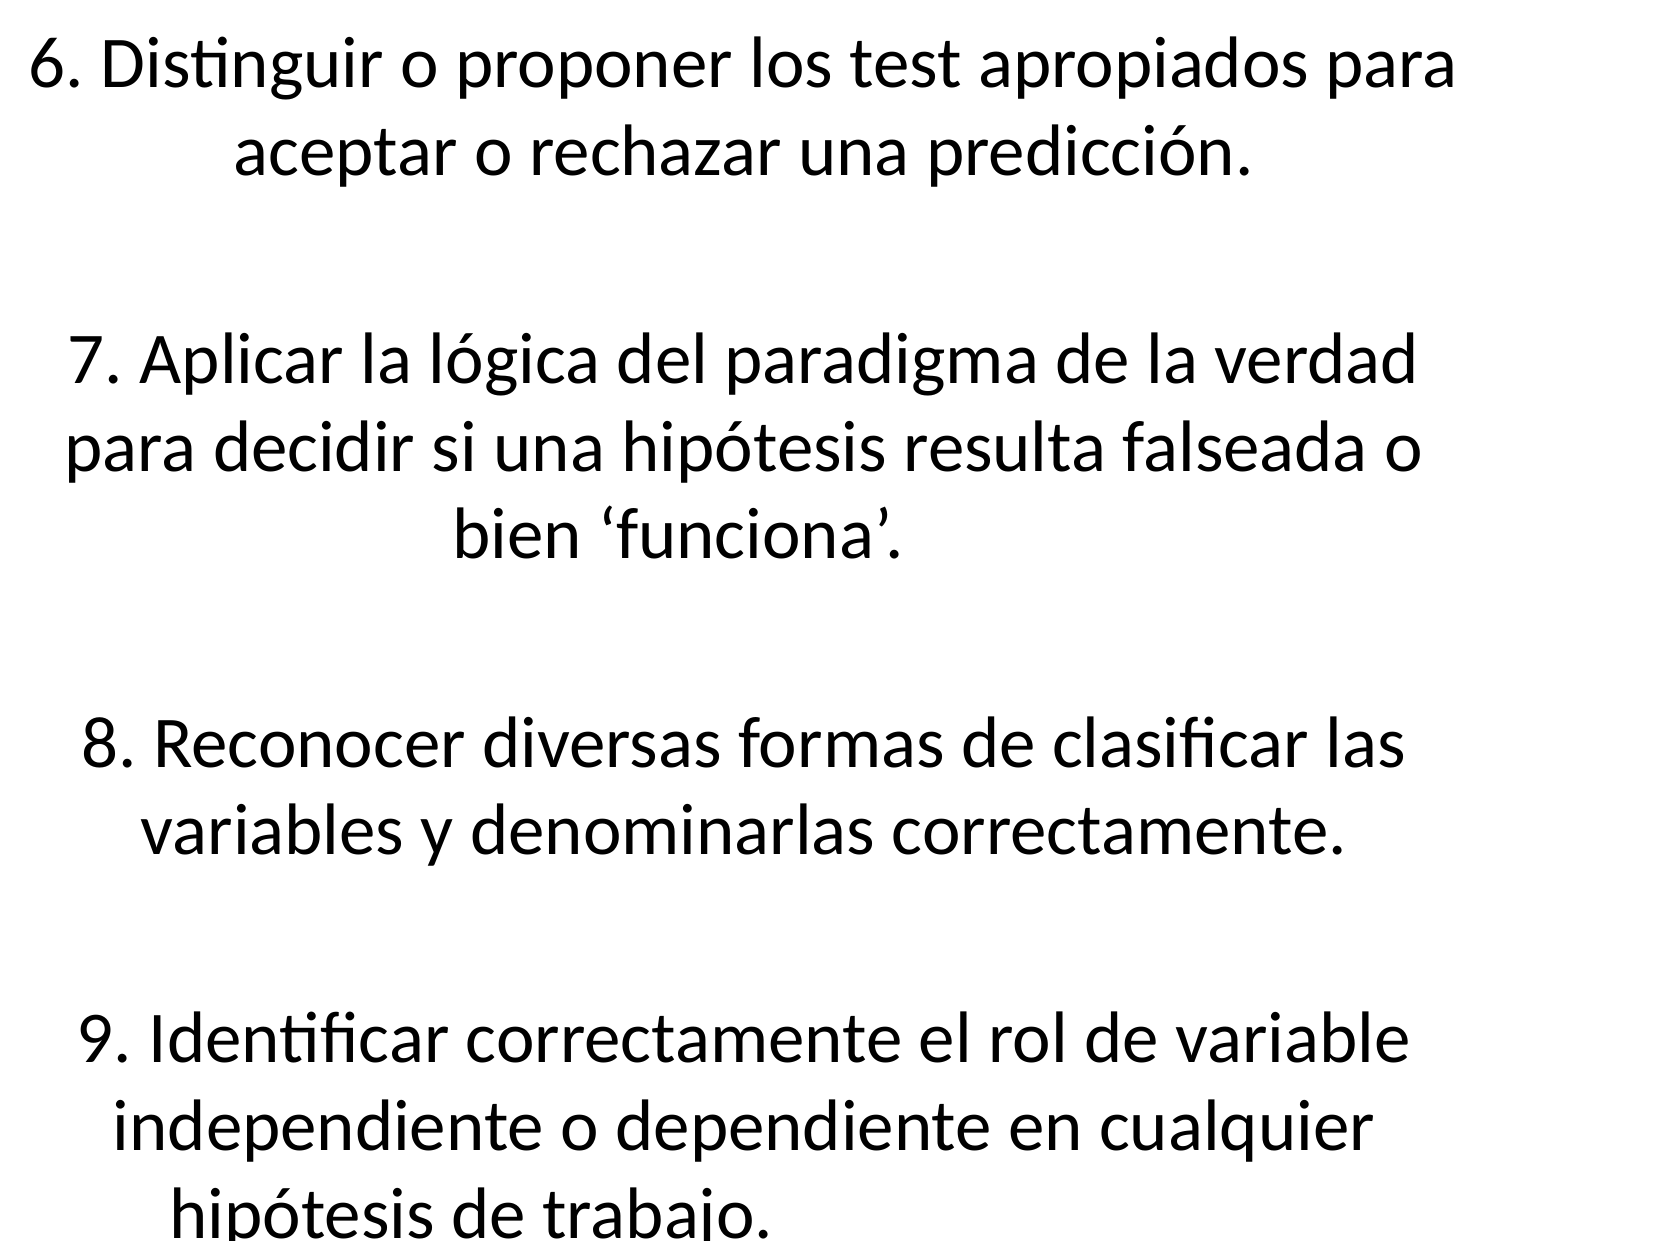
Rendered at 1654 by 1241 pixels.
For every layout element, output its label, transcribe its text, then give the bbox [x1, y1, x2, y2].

subtitle 6. Distinguir o proponer los test apropiados para aceptar o rechazar una predicción. 7. Aplicar la lógica del paradigma de la verdad para decidir si una hipótesis resulta falseada o bien ‘funciona’. 8. Reconocer diversas formas de clasificar las variables y denominarlas correctamente. 9. Identificar correctamente el rol de variable independiente o dependiente en cualquier hipótesis de trabajo. [0, 0, 1489, 1155]
